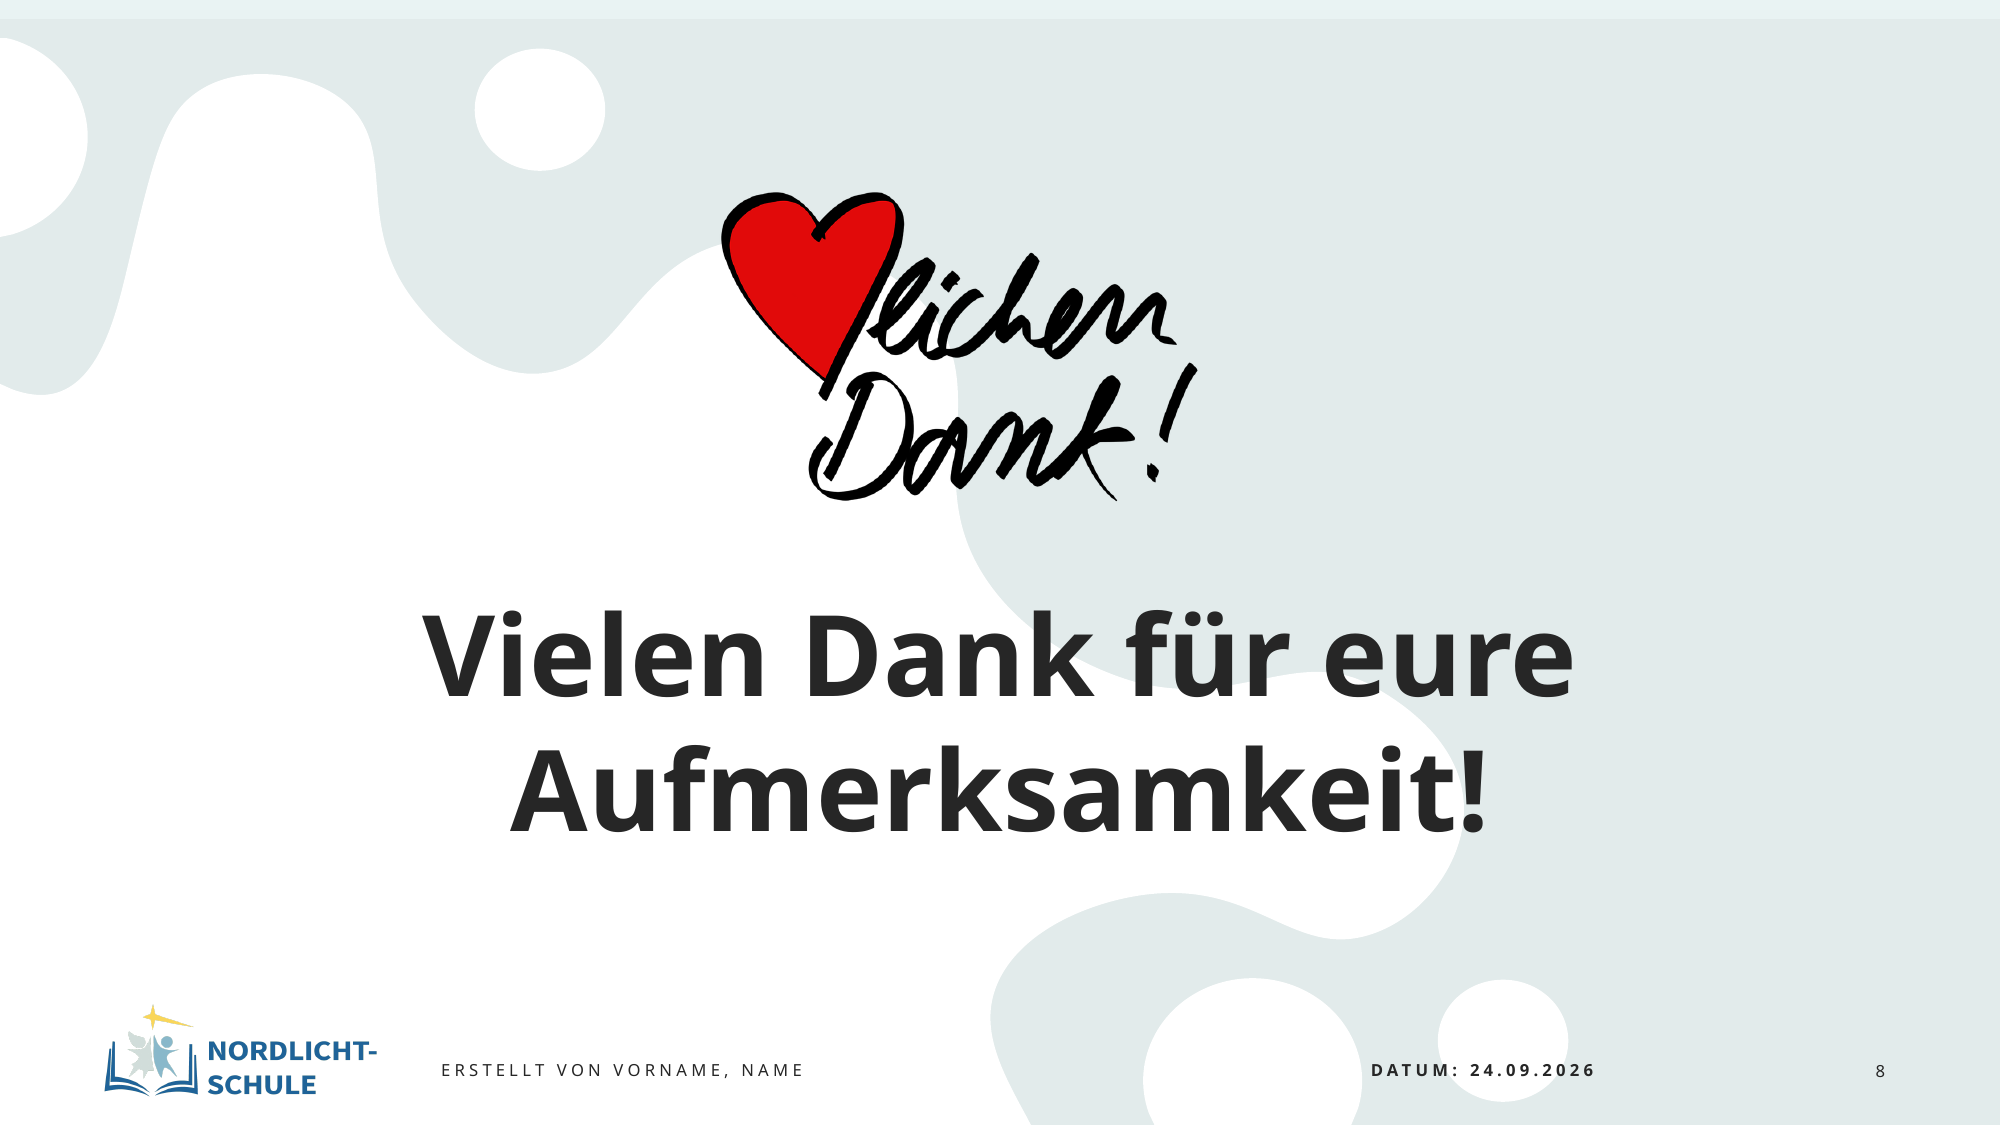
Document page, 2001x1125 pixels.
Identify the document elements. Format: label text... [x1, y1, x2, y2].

title Vielen Dank für eure Aufmerksamkeit! [100, 344, 1900, 861]
slide_number DATUM: 21.05.2025 [1355, 1041, 1643, 1102]
picture [99, 1004, 379, 1102]
picture [672, 140, 1219, 550]
